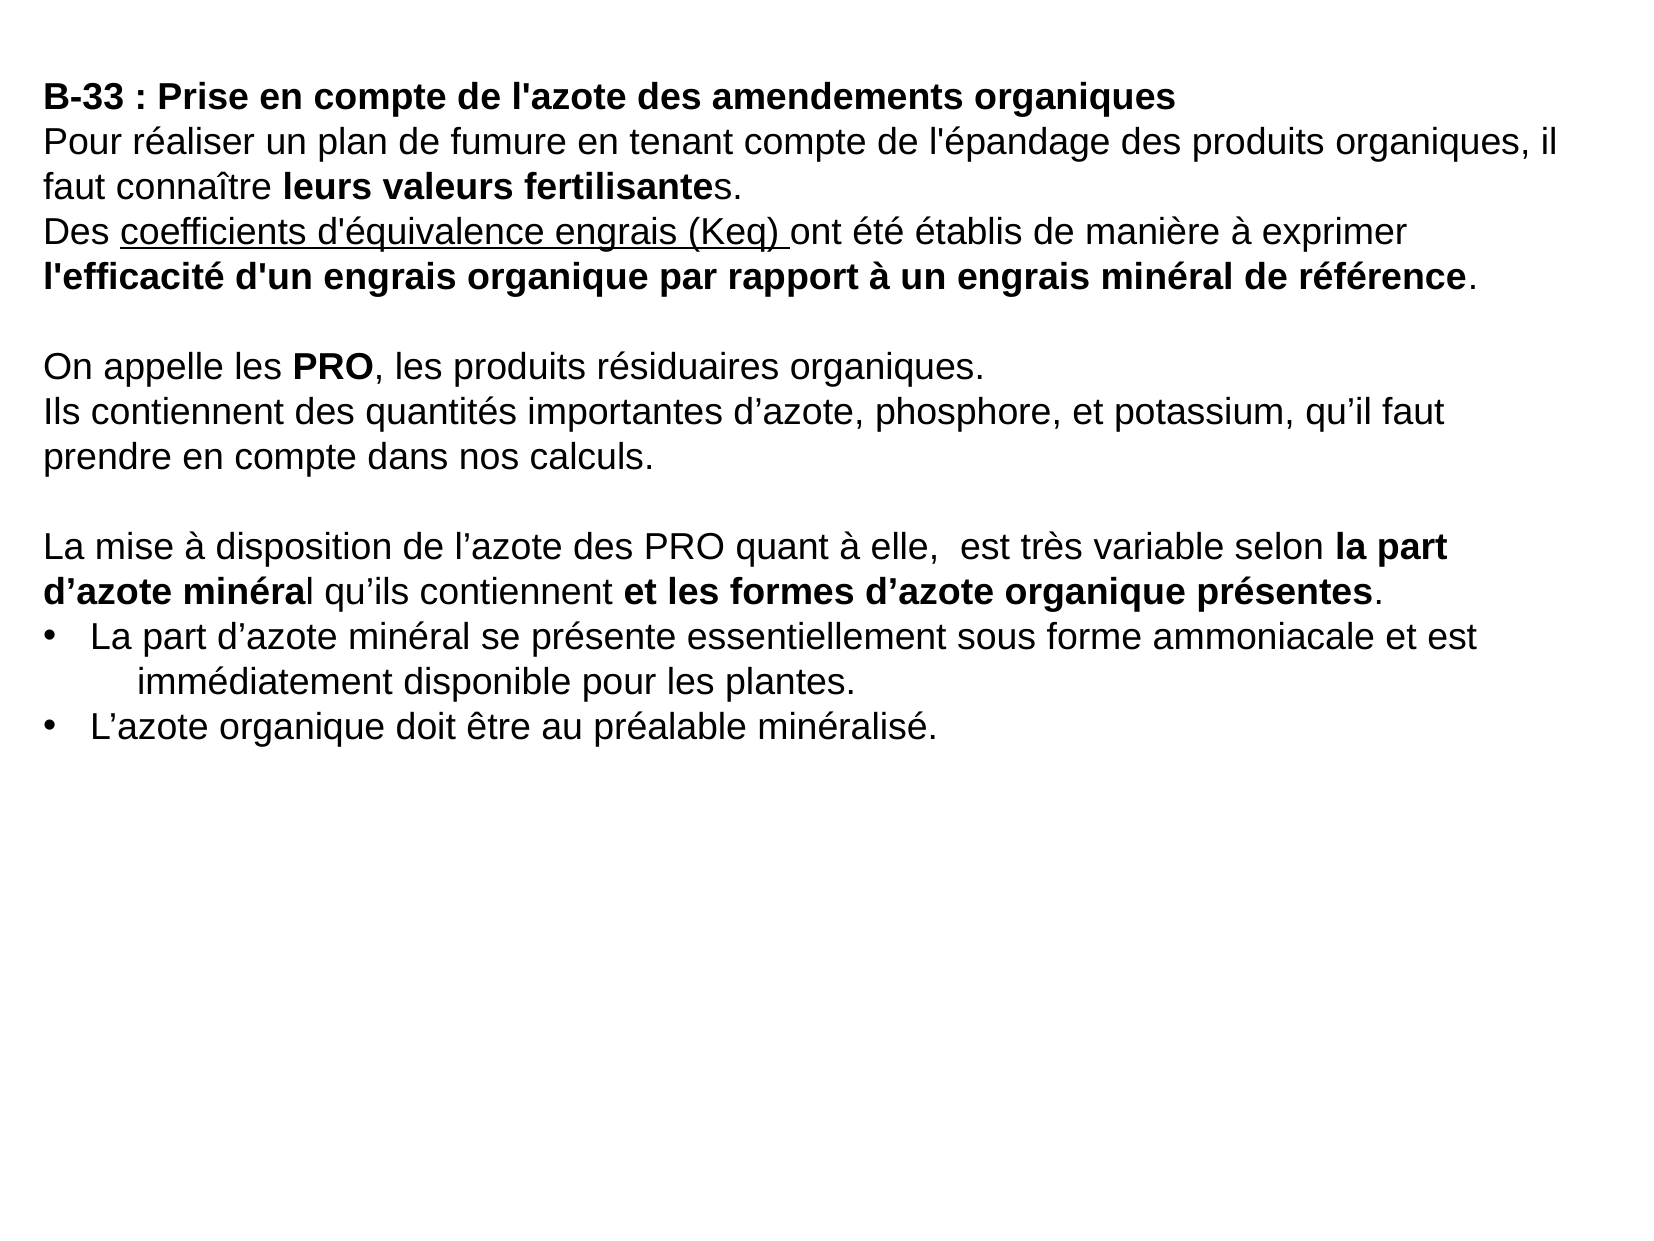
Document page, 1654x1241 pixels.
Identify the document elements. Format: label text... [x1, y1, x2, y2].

text_box B-33 : Prise en compte de l'azote des amendements organiques Pour réaliser un plan de fumure en tenant compte de l'épandage des produits organiques, il faut connaître leurs valeurs fertilisantes. Des coefficients d'équivalence engrais (Keq) ont été établis de manière à exprimer l'efficacité d'un engrais organique par rapport à un engrais minéral de référence. On appelle les PRO, les produits résiduaires organiques. Ils contiennent des quantités importantes d’azote, phosphore, et potassium, qu’il faut prendre en compte dans nos calculs. La mise à disposition de l’azote des PRO quant à elle, est très variable selon la part d’azote minéral qu’ils contiennent et les formes d’azote organique présentes. La part d’azote minéral se présente essentiellement sous forme ammoniacale et est immédiatement disponible pour les plantes. L’azote organique doit être au préalable minéralisé. [28, 64, 1576, 890]
